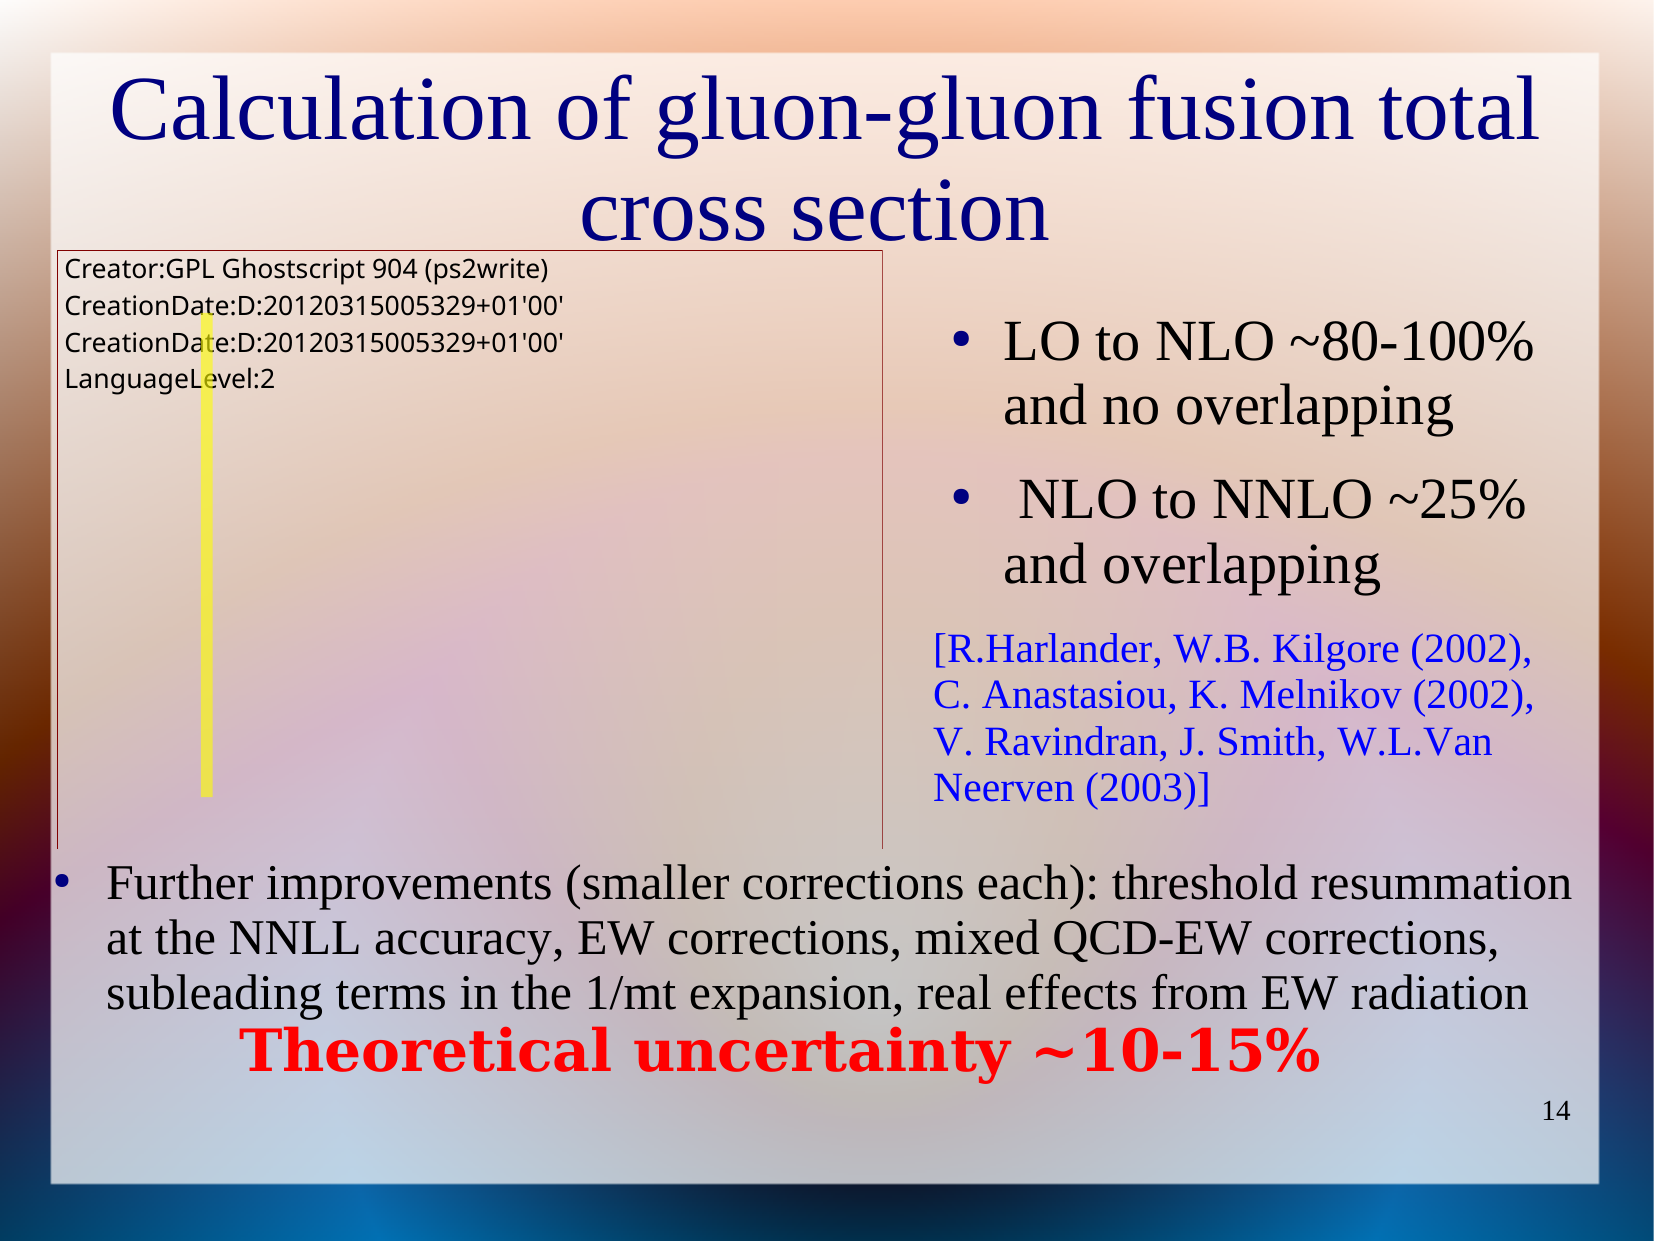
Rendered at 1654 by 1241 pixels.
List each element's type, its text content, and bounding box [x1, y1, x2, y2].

title Calculation of gluon-gluon fusion total cross section [82, 55, 1571, 263]
text_box Theoretical uncertainty ~10-15% [224, 1009, 1430, 1241]
list LO to NLO ~80-100% and no overlapping NLO to NNLO ~25% and overlapping [R.Harlander, W.B. Kilgore (2002), C. Anastasiou, K. Melnikov (2002), V. Ravindran, J. Smith, W.L.Van Neerven (2003)] [933, 307, 1572, 811]
list Further improvements (smaller corrections each): threshold resummation at the NNLL accuracy, EW corrections, mixed QCD-EW corrections, subleading terms in the 1/mt expansion, real effects from EW radiation [35, 854, 1619, 1198]
picture [0, 0, 1654, 1241]
